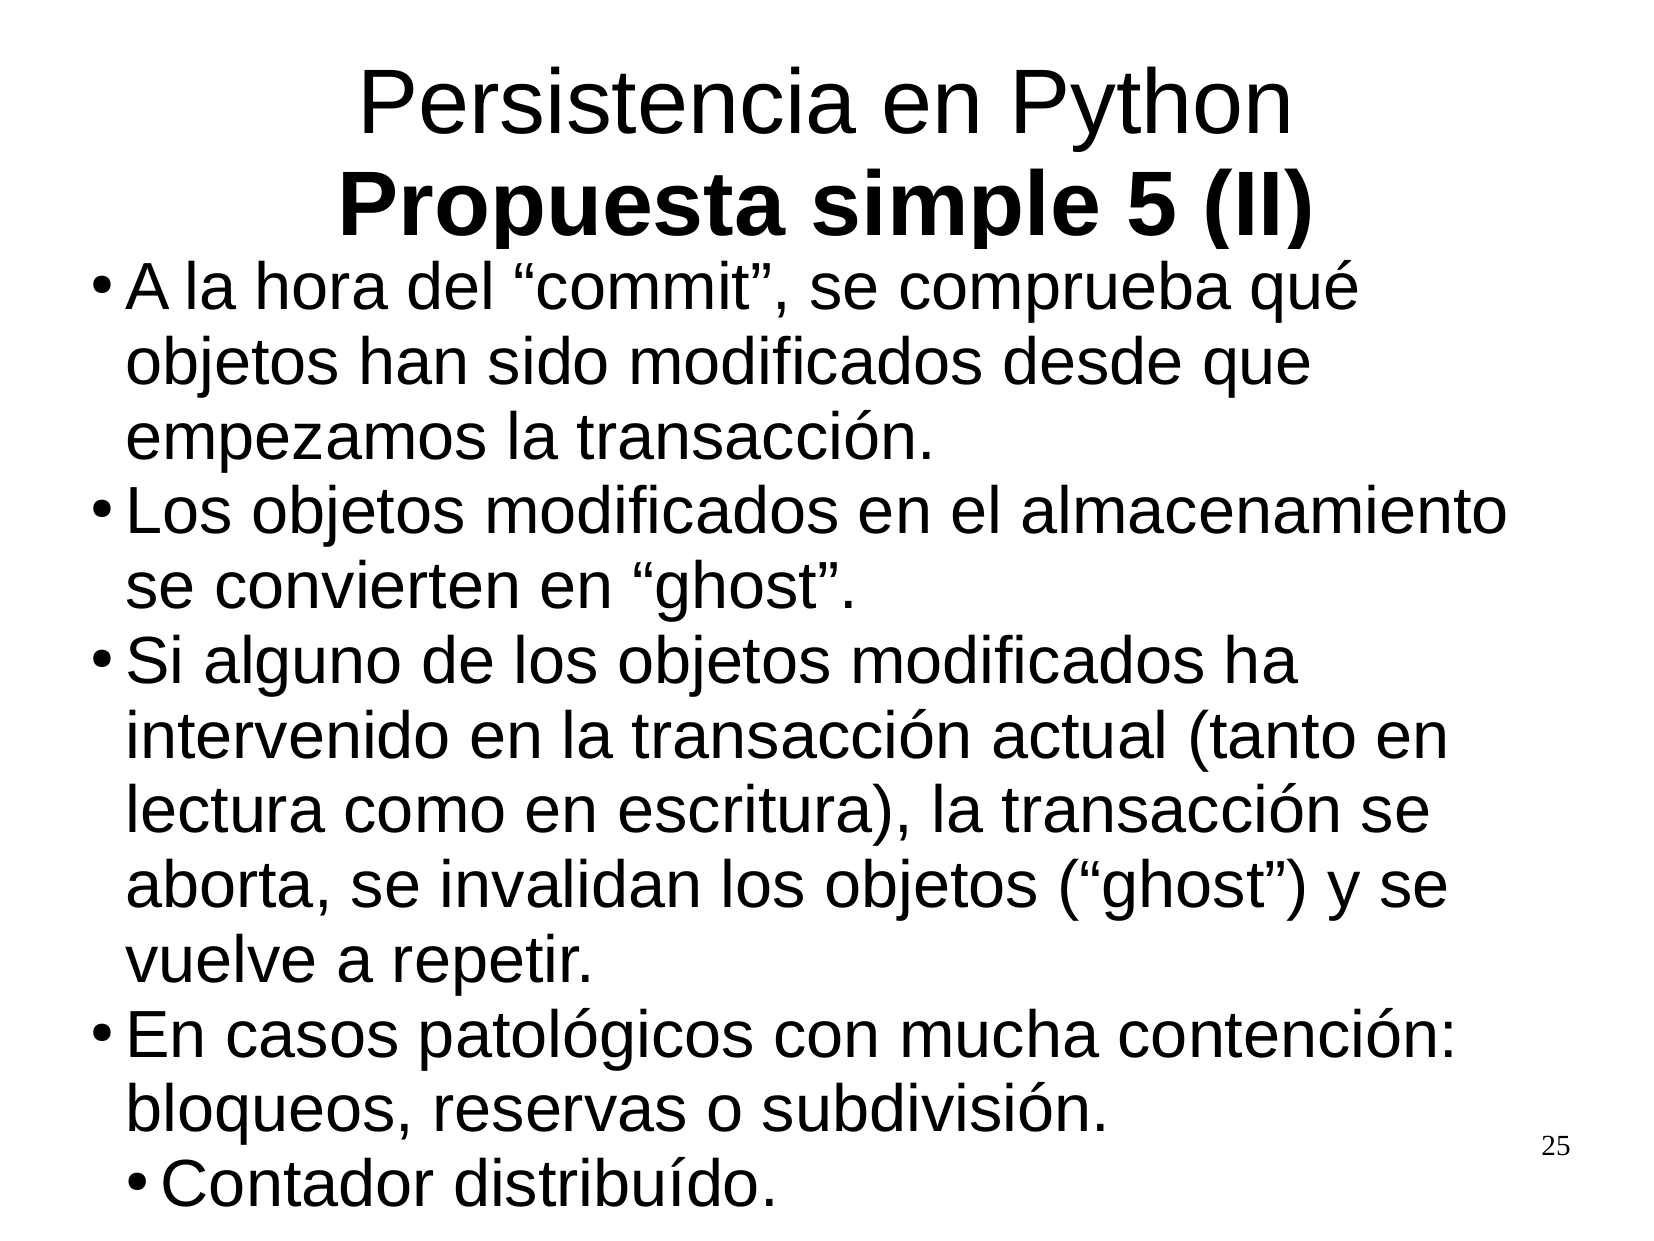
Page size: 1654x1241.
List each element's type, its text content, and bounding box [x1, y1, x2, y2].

subtitle A la hora del “commit”, se comprueba qué objetos han sido modificados desde que empezamos la transacción. Los objetos modificados en el almacenamiento se convierten en “ghost”. Si alguno de los objetos modificados ha intervenido en la transacción actual (tanto en lectura como en escritura), la transacción se aborta, se invalidan los objetos (“ghost”) y se vuelve a repetir. En casos patológicos con mucha contención: bloqueos, reservas o subdivisión. Contador distribuído. [90, 249, 1579, 1222]
text_box [82, 49, 1571, 1010]
